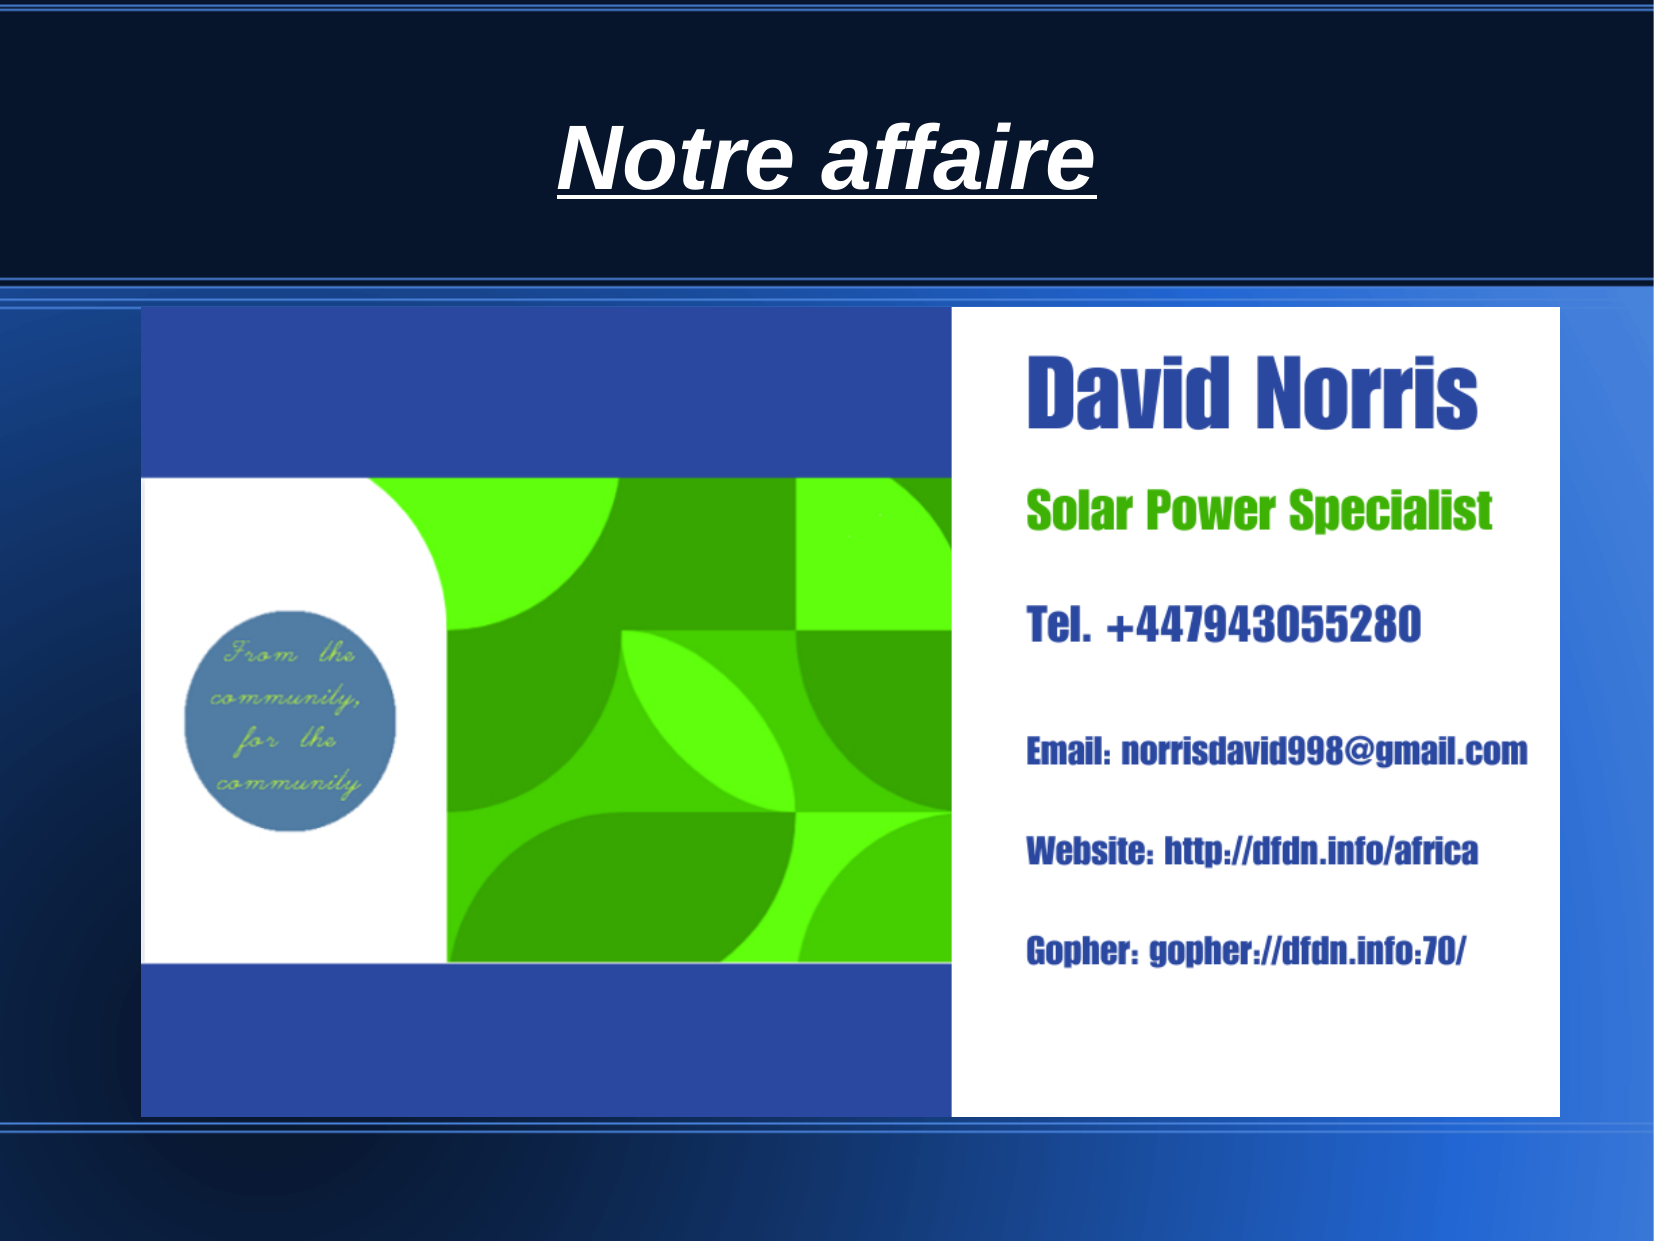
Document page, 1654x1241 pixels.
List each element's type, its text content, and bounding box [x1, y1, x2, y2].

title Notre affaire [82, 49, 1571, 257]
picture [0, 0, 1654, 1241]
